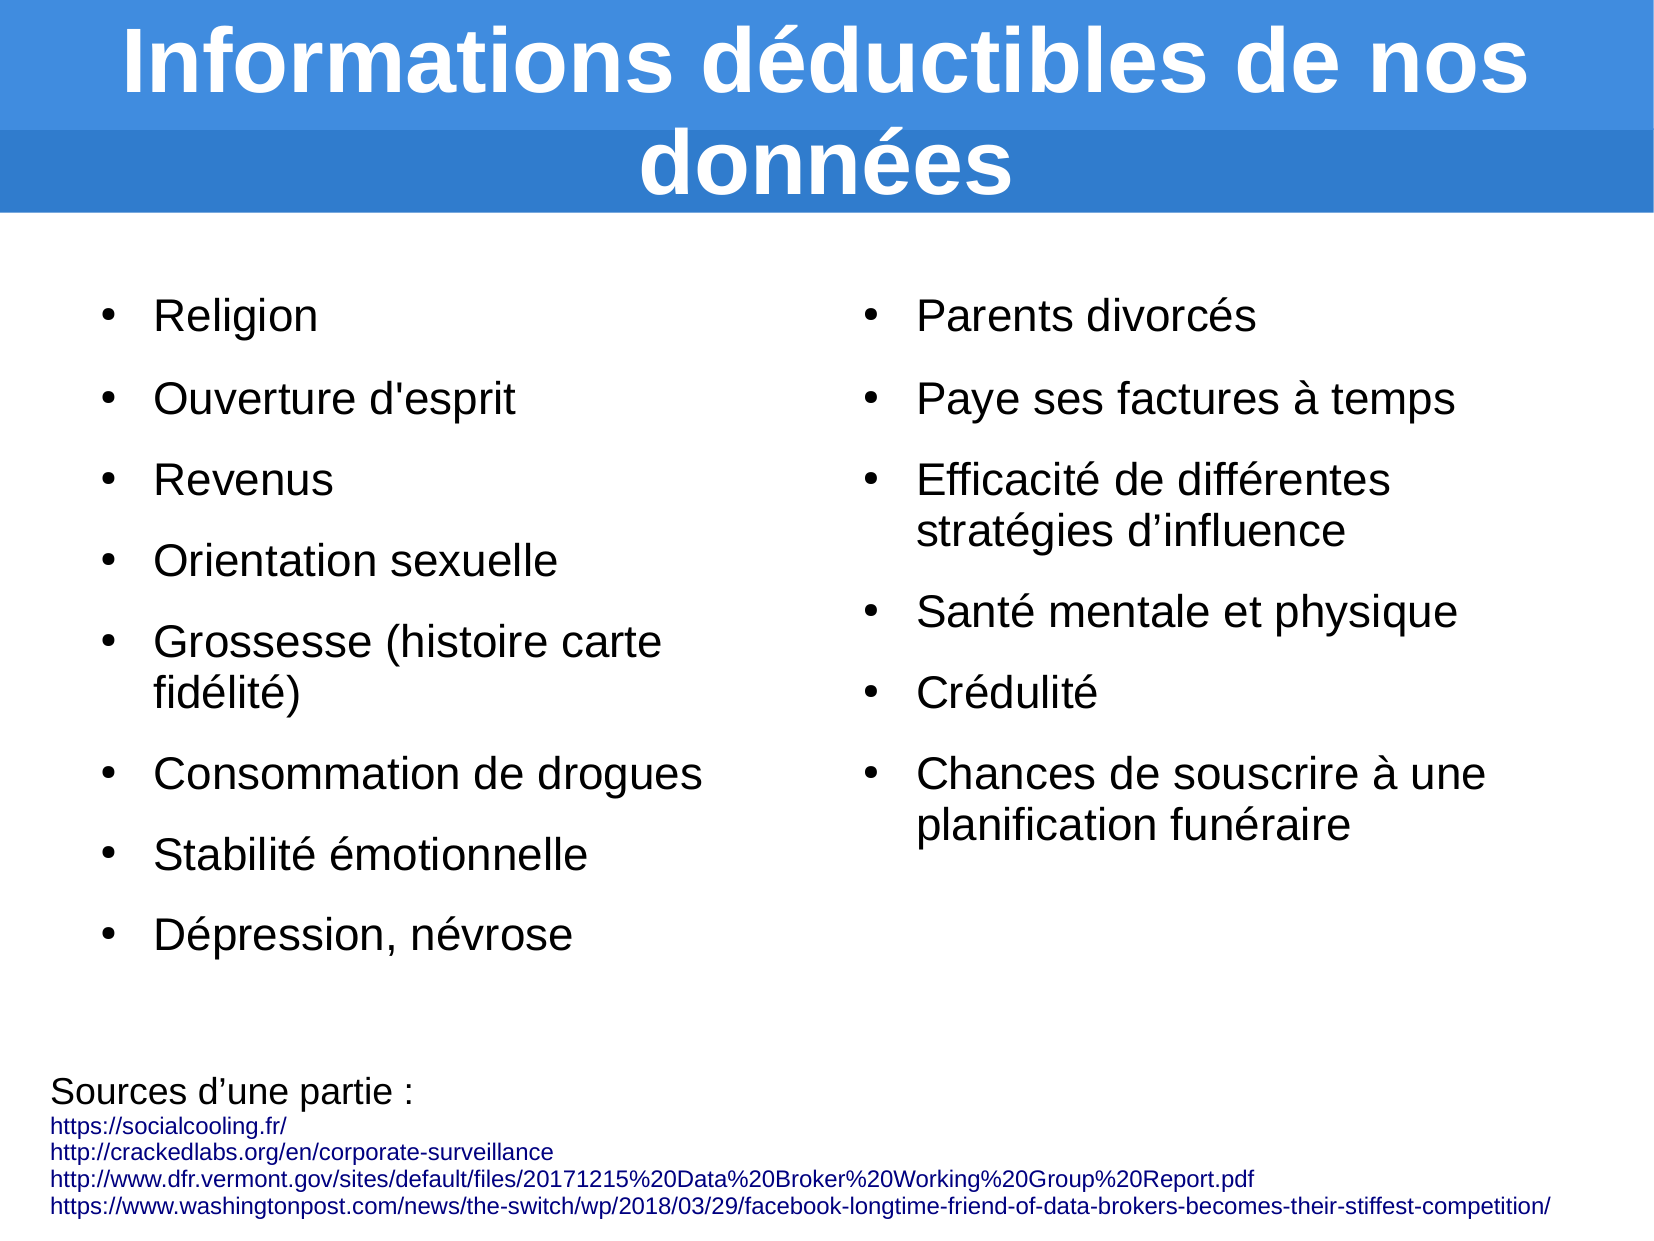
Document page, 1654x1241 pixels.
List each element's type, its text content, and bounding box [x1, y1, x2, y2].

list Religion Ouverture d'esprit Revenus Orientation sexuelle Grossesse (histoire carte fidélité) Consommation de drogues Stabilité émotionnelle Dépression, névrose [82, 290, 809, 1010]
text_box Sources d’une partie : https://socialcooling.fr/ http://crackedlabs.org/en/corporate-surveillance http://www.dfr.vermont.gov/sites/default/files/20171215%20Data%20Broker%20Working%20Group%20Report.pdf https://www.washingtonpost.com/news/the-switch/wp/2018/03/29/facebook-longtime-friend-of-data-brokers-becomes-their-stiffest-competition/ [35, 1062, 1607, 1227]
list Parents divorcés Paye ses factures à temps Efficacité de différentes stratégies d’influence Santé mentale et physique Crédulité Chances de souscrire à une planification funéraire [845, 290, 1572, 1010]
title Informations déductibles de nos données [82, 8, 1571, 216]
